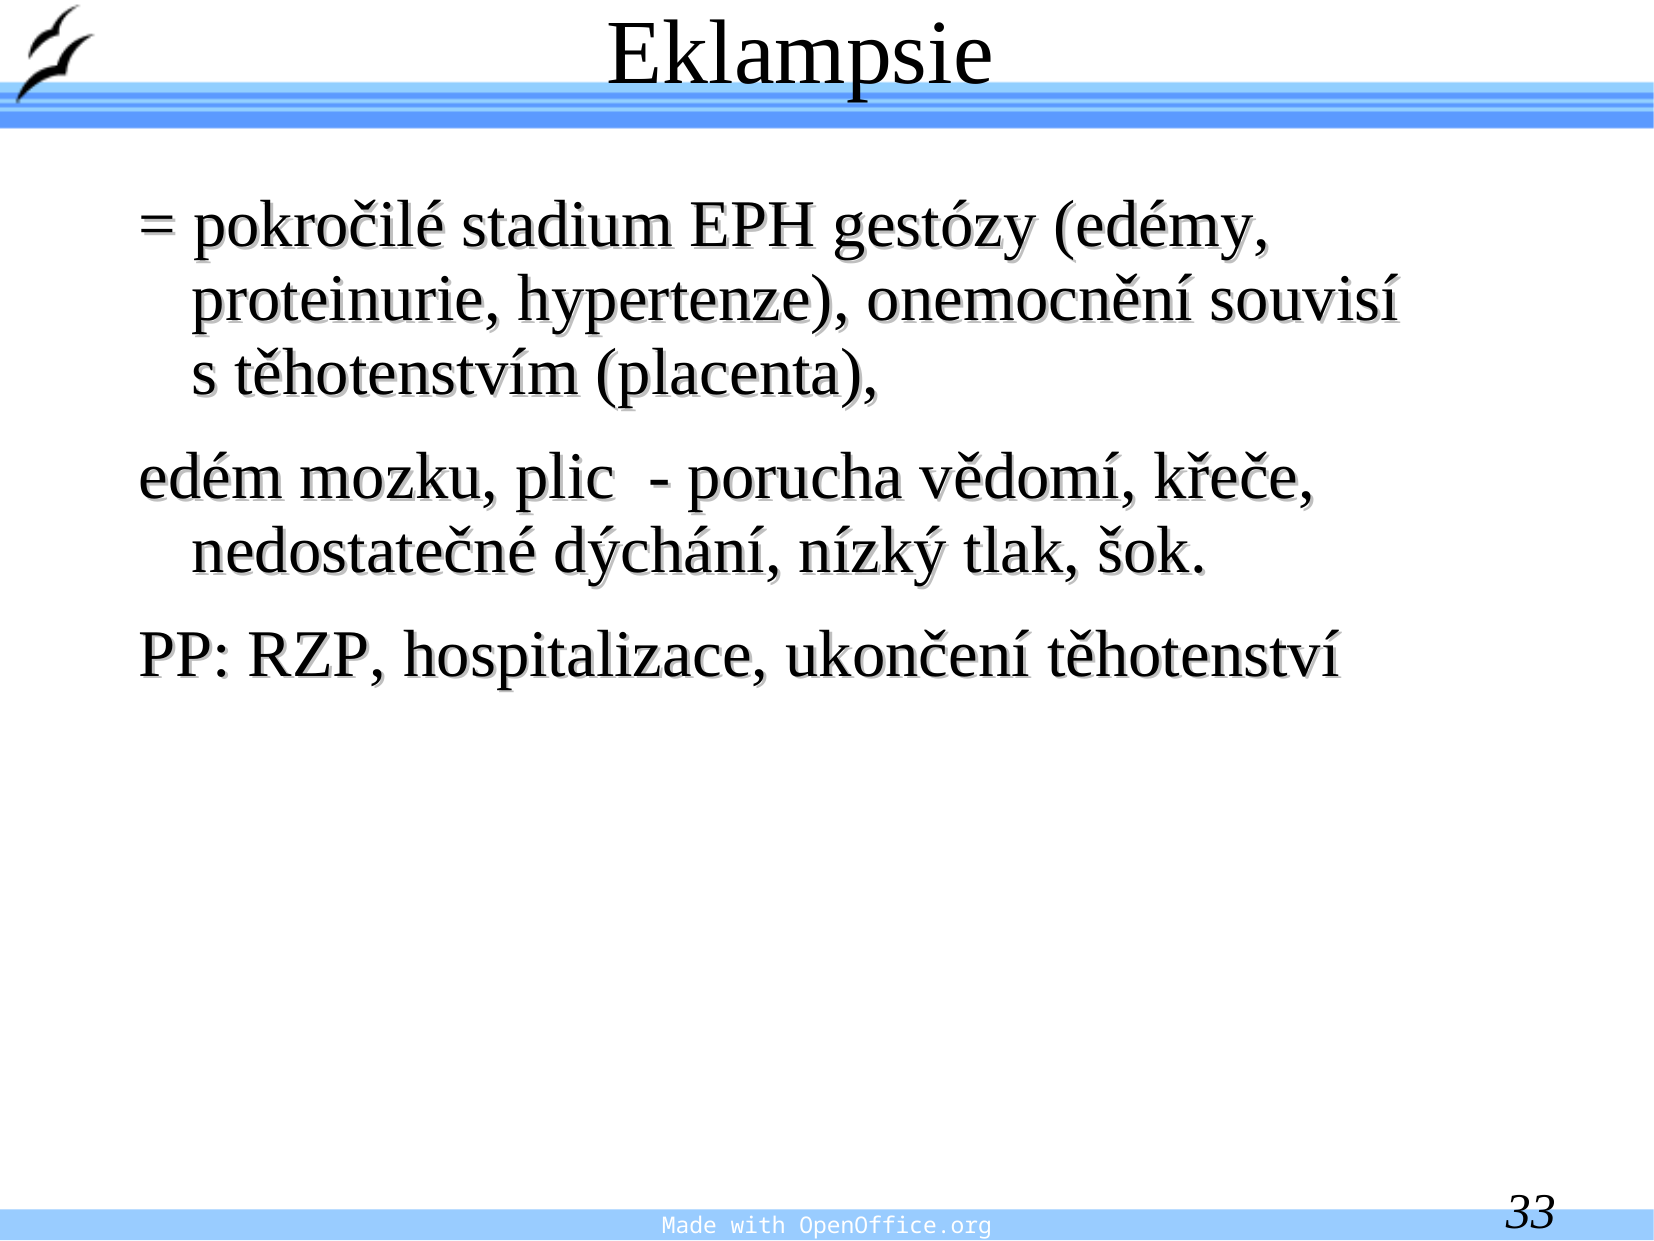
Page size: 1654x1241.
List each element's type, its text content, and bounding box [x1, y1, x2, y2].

title Eklampsie [94, 0, 1507, 107]
picture [0, 0, 1654, 133]
list = pokročilé stadium EPH gestózy (edémy, proteinurie, hypertenze), onemocnění souvisí s těhotenstvím (placenta), edém mozku, plic - porucha vědomí, křeče, nedostatečné dýchání, nízký tlak, šok. PP: RZP, hospitalizace, ukončení těhotenství [120, 187, 1533, 1195]
